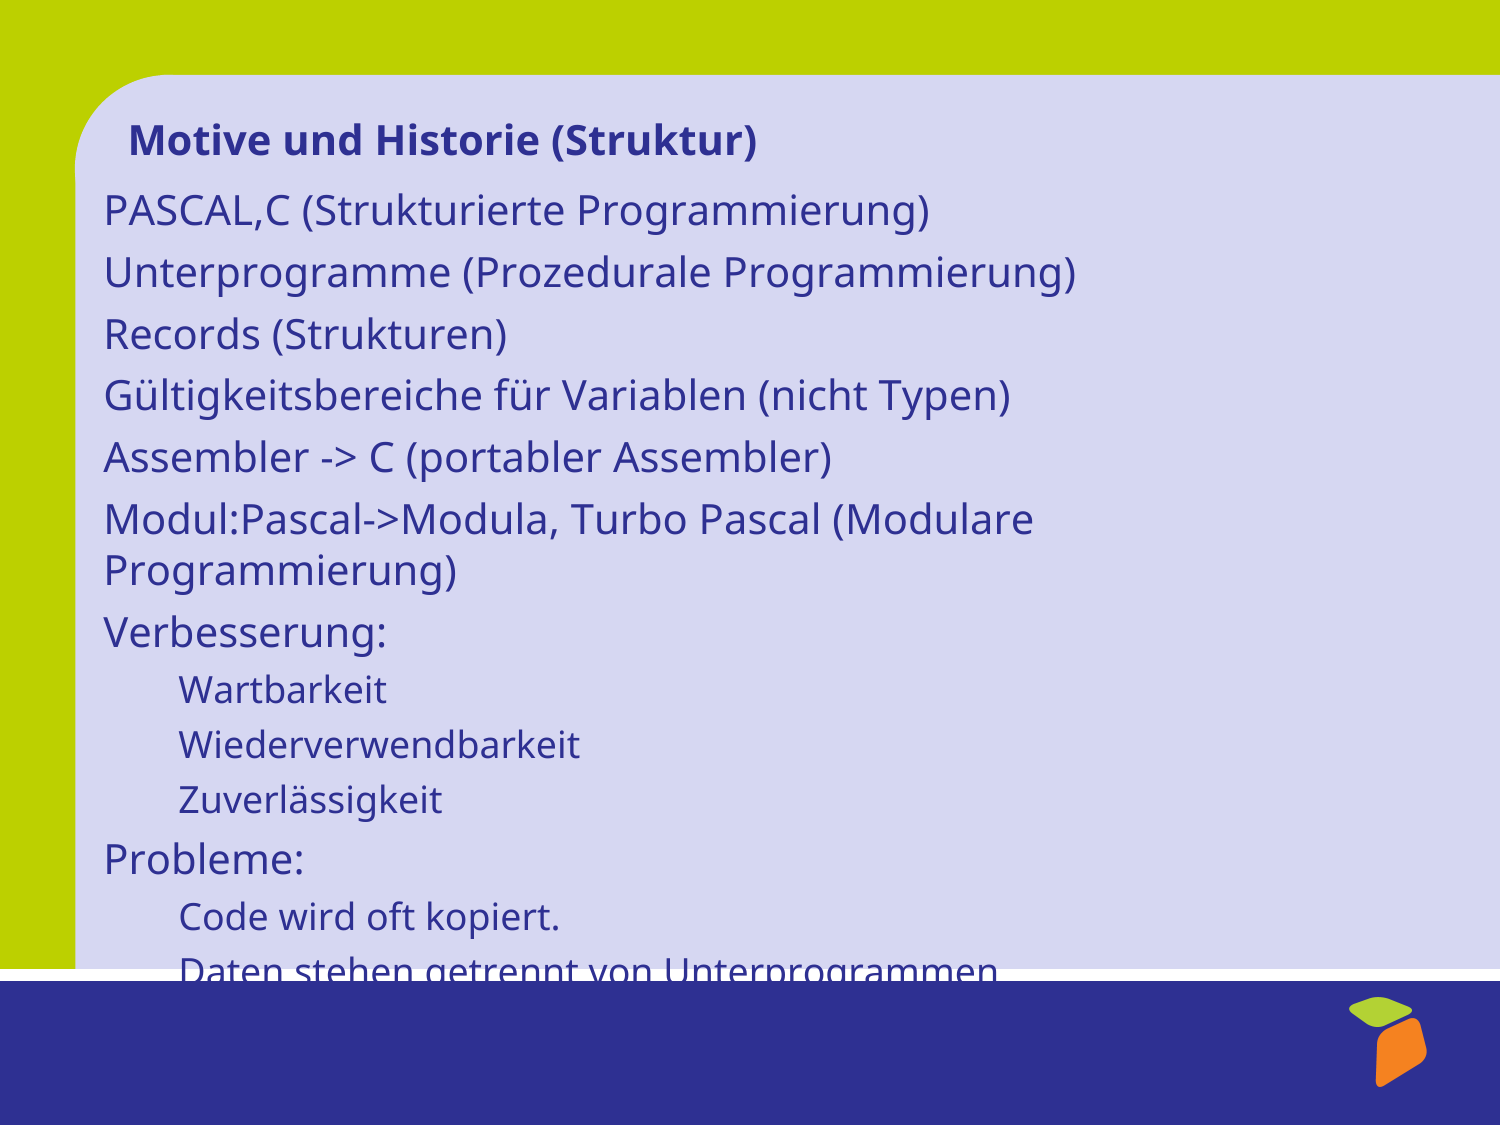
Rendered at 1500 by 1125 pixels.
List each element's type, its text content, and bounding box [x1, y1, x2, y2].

title Motive und Historie (Struktur) [112, 88, 1388, 189]
picture [0, 981, 1500, 1125]
list PASCAL,C (Strukturierte Programmierung) Unterprogramme (Prozedurale Programmierung) Records (Strukturen) Gültigkeitsbereiche für Variablen (nicht Typen) Assembler -> C (portabler Assembler) Modul:Pascal->Modula, Turbo Pascal (Modulare Programmierung) Verbesserung: Wartbarkeit Wiederverwendbarkeit Zuverlässigkeit Probleme: Code wird oft kopiert. Daten stehen getrennt von Unterprogrammen viele Programmiermodelle verhindern Zusammenspiel von Unterprogrammen aus verschiedenen Quellen [88, 177, 1364, 967]
